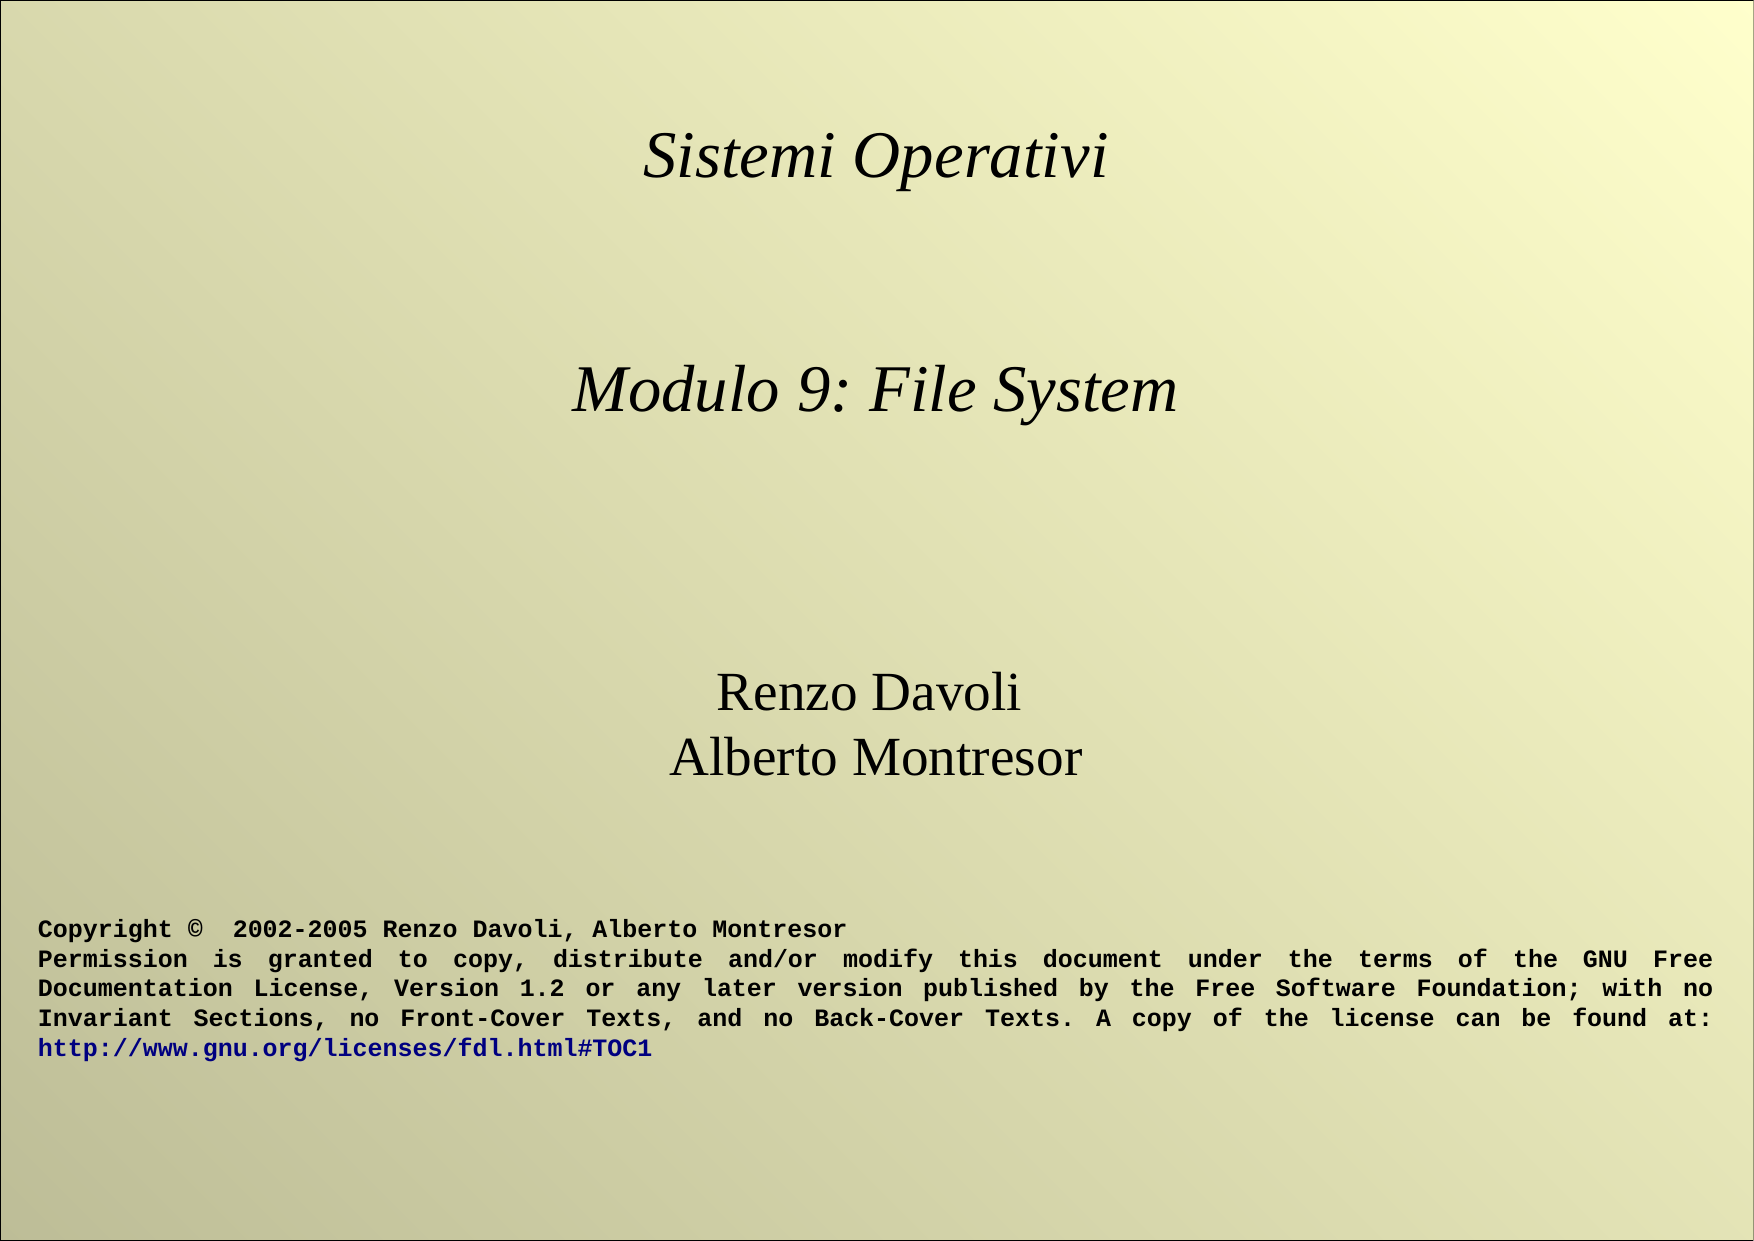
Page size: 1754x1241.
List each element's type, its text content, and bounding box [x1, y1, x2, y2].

text_box [0, 0, 1754, 1241]
text_box Sistemi Operativi Modulo 9: File System Renzo Davoli Alberto Montresor Copyright © 2002-2005 Renzo Davoli, Alberto Montresor Permission is granted to copy, distribute and/or modify this document under the terms of the GNU Free Documentation License, Version 1.2 or any later version published by the Free Software Foundation; with no Invariant Sections, no Front-Cover Texts, and no Back-Cover Texts. A copy of the license can be found at: http://www.gnu.org/licenses/fdl.html#TOC1 [37, 40, 1715, 1210]
